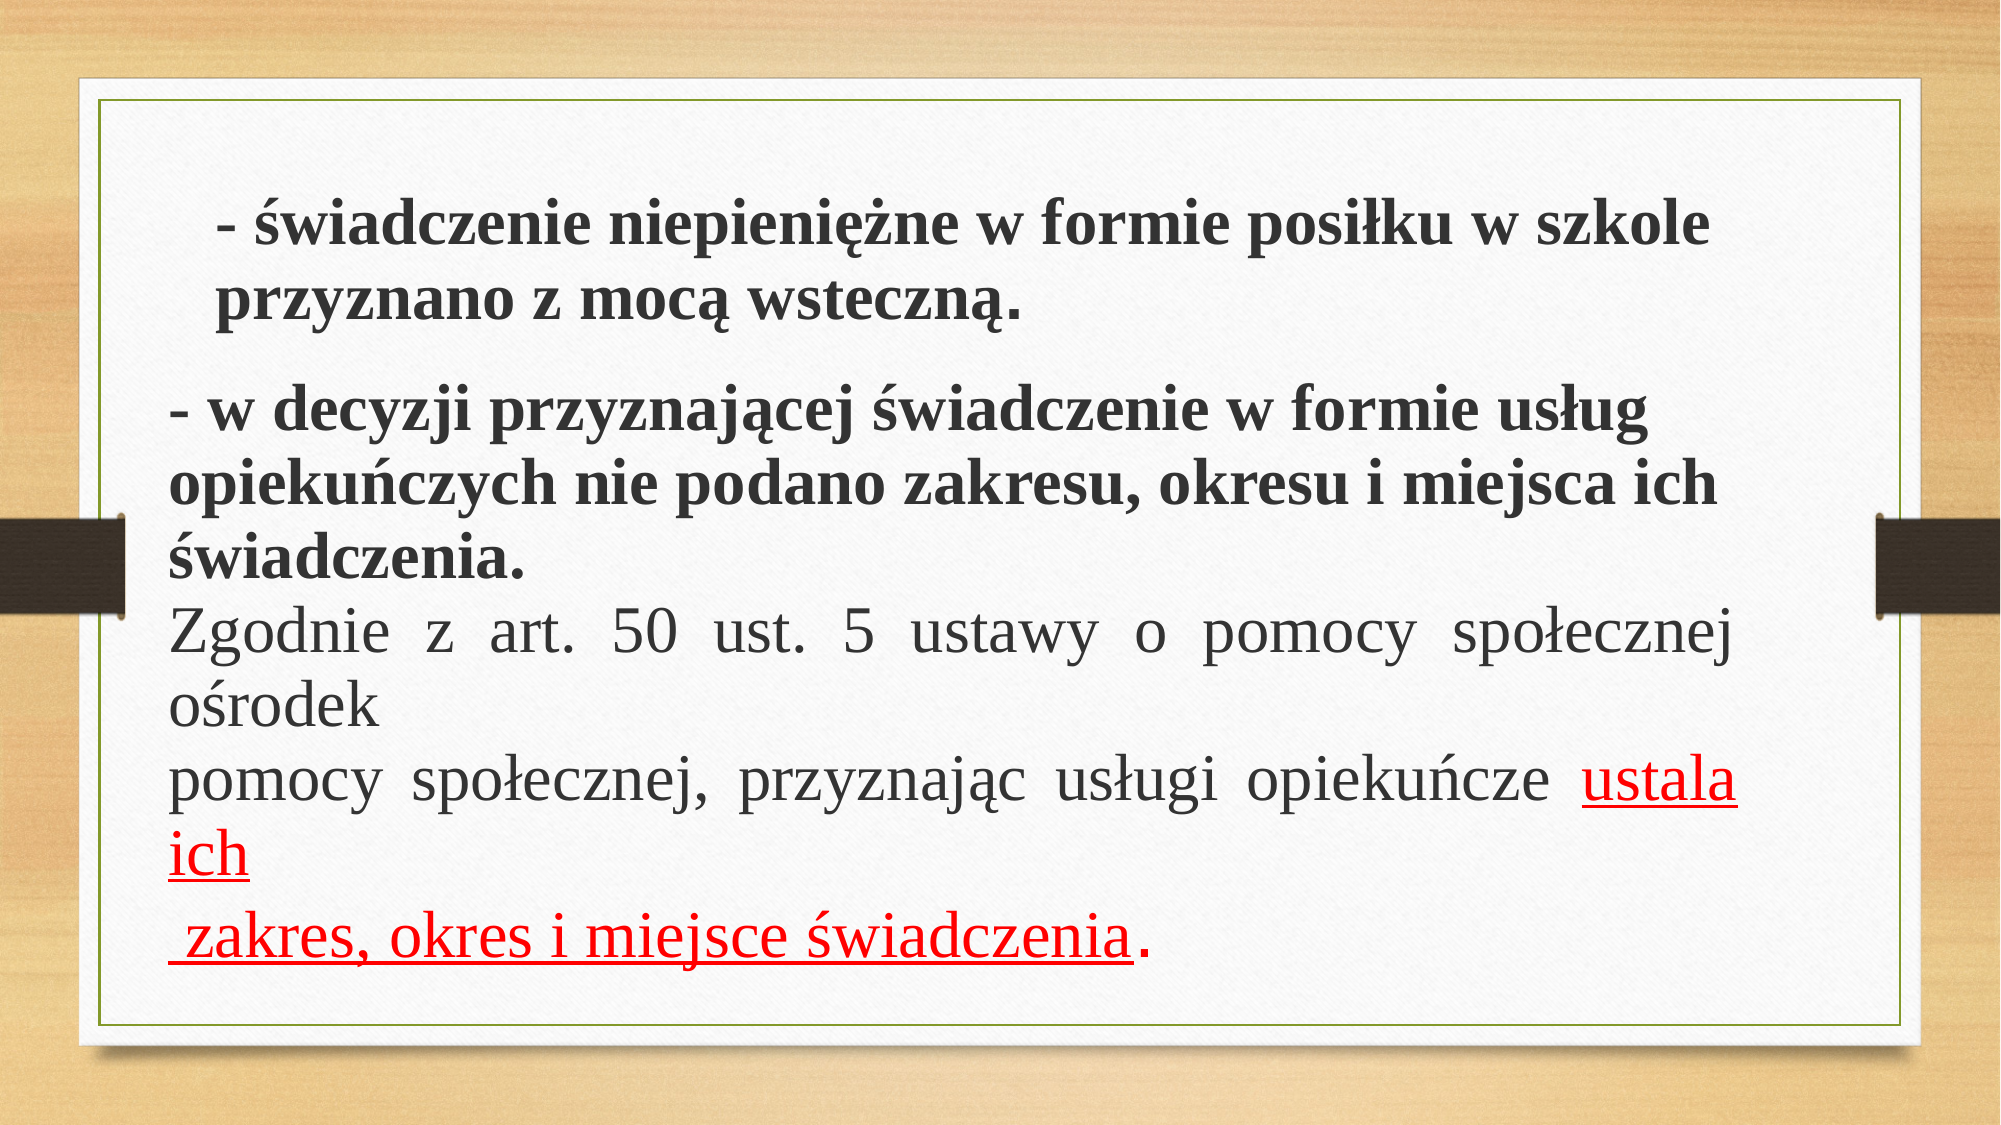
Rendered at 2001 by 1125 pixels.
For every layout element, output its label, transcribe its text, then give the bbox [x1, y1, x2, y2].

text_box - świadczenie niepieniężne w formie posiłku w szkole przyznano z mocą wsteczną. - w decyzji przyznającej świadczenie w formie usług opiekuńczych nie podano zakresu, okresu i miejsca ich świadczenia. Zgodnie z art. 50 ust. 5 ustawy o pomocy społecznej ośrodek pomocy społecznej, przyznając usługi opiekuńcze ustala ich zakres, okres i miejsce świadczenia. [153, 177, 1793, 926]
